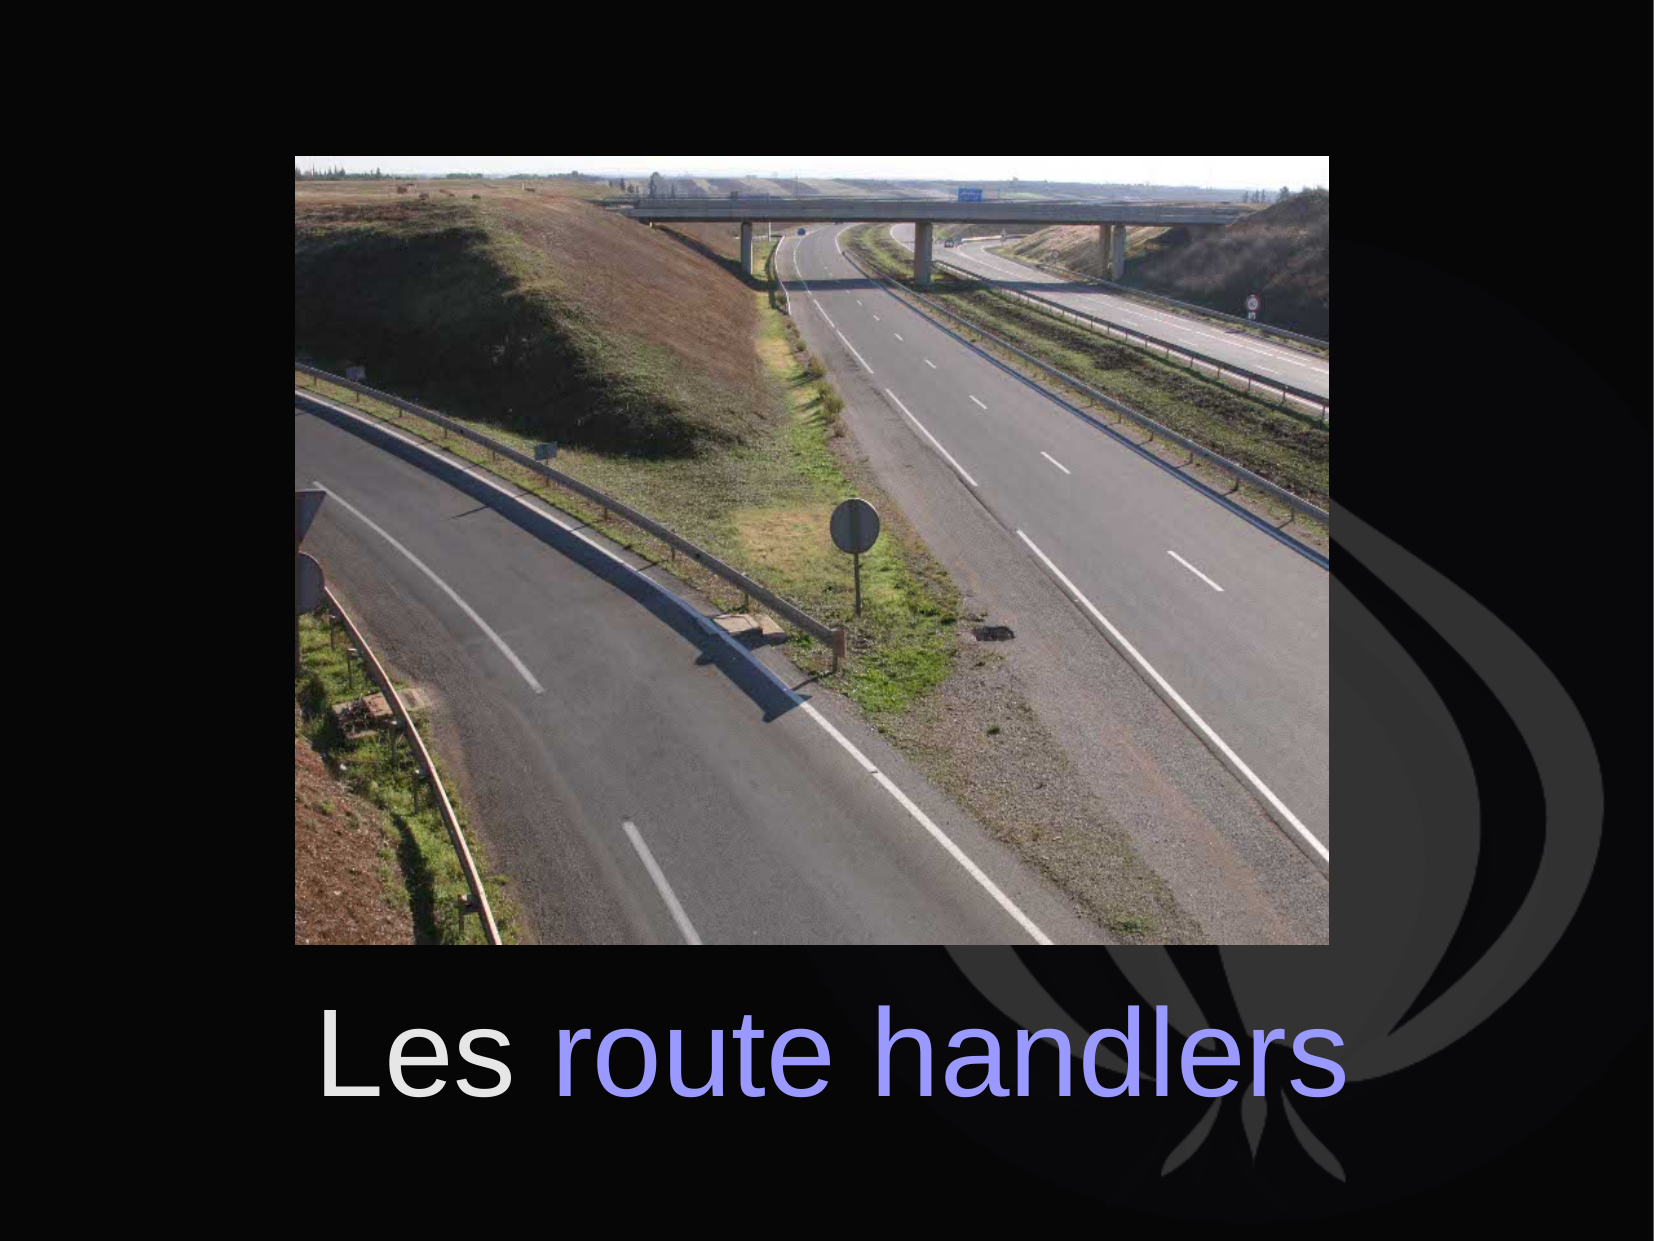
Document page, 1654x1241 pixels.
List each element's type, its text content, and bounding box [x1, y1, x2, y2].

picture [0, 0, 1654, 1241]
subtitle Les route handlers [88, 214, 1577, 1241]
